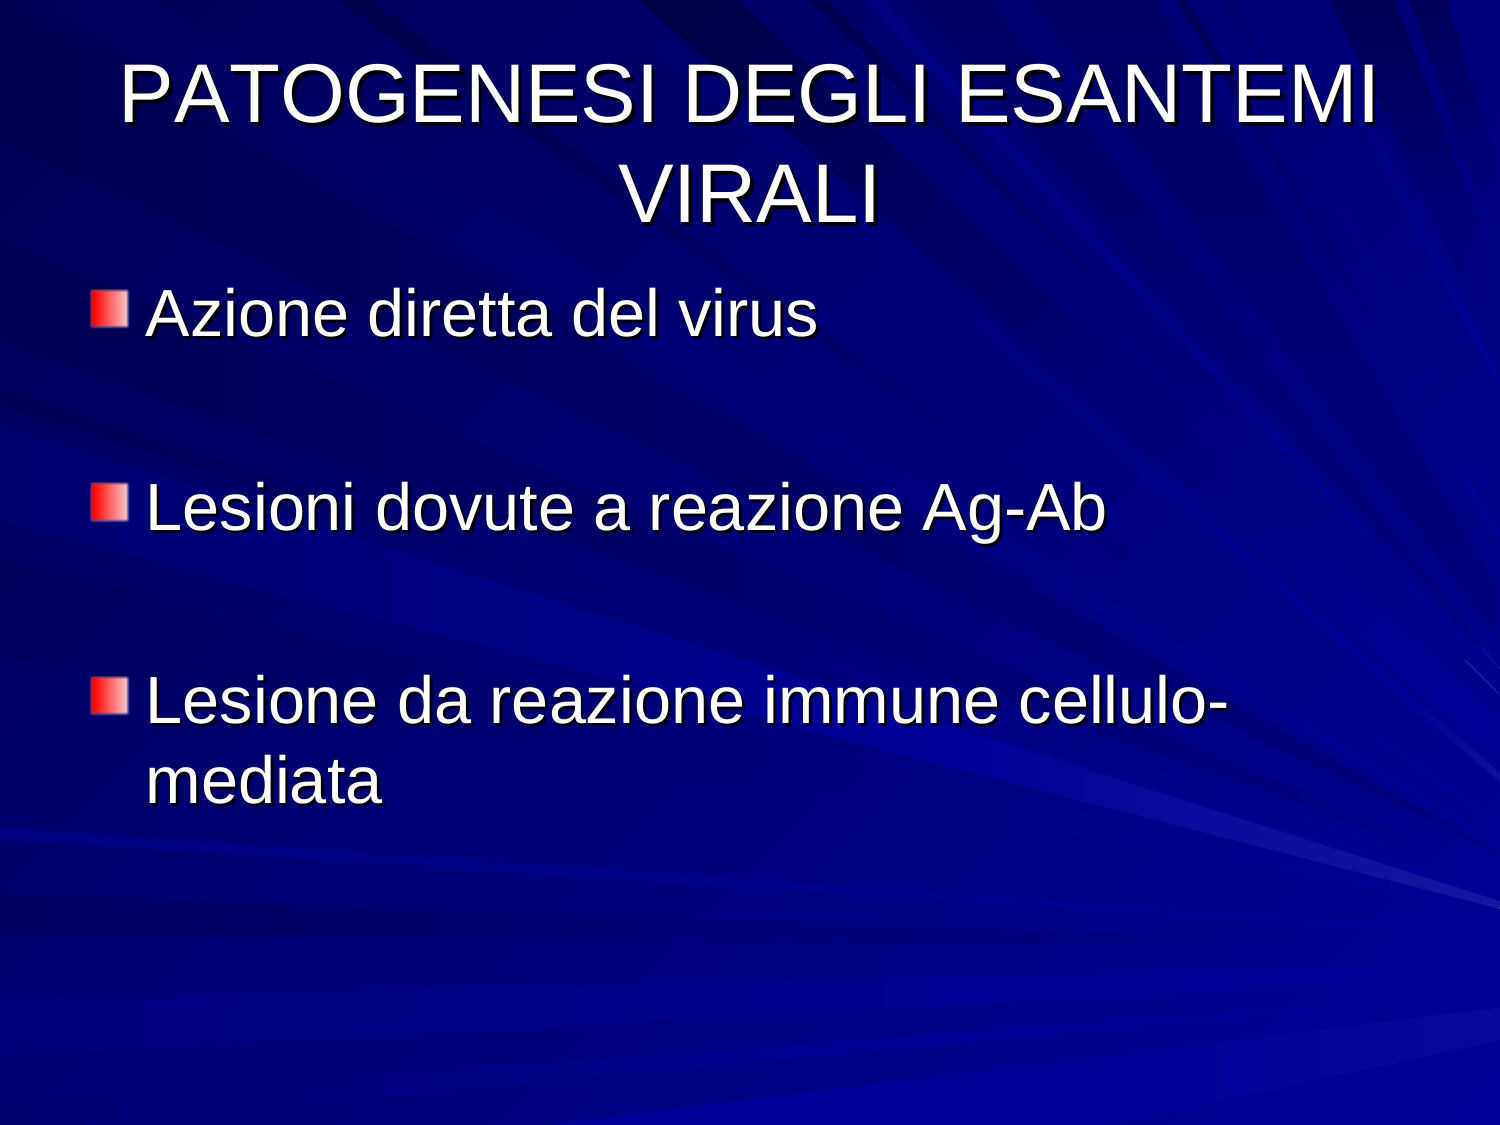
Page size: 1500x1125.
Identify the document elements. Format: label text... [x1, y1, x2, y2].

list Azione diretta del virus Lesioni dovute a reazione Ag-Ab Lesione da reazione immune cellulo-mediata [75, 262, 1426, 1006]
title PATOGENESI DEGLI ESANTEMI VIRALI [75, 31, 1426, 248]
